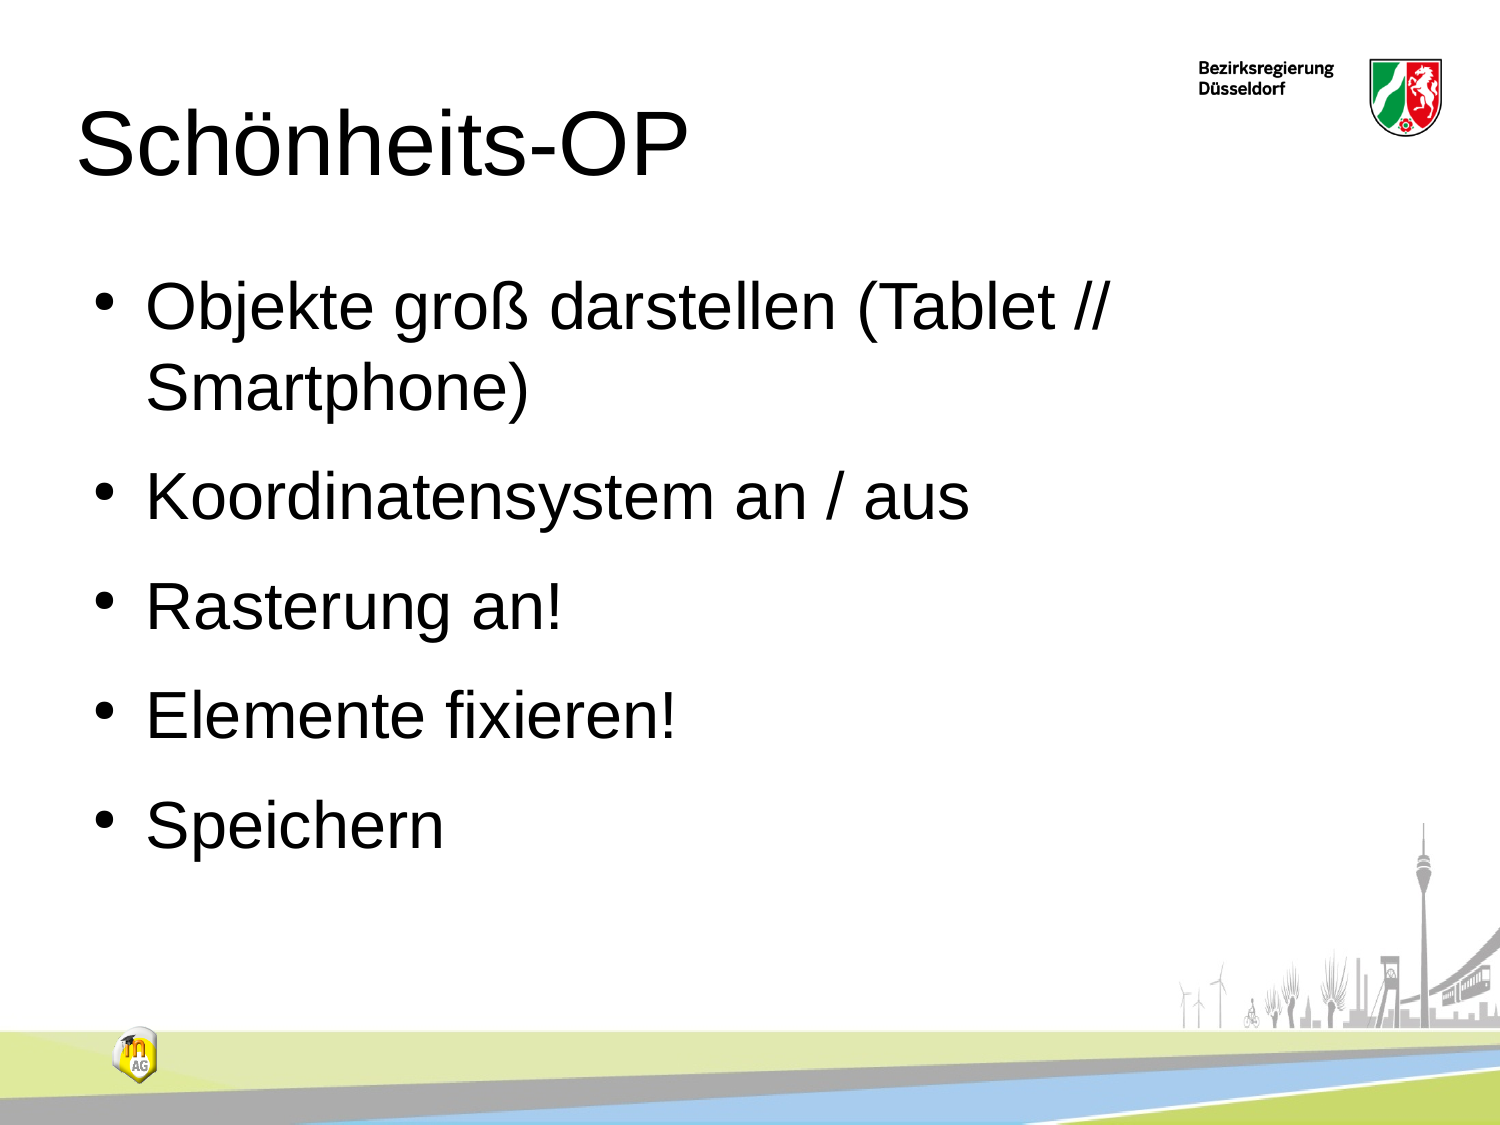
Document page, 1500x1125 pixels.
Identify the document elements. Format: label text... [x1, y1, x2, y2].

picture [0, 823, 1500, 1125]
title Schönheits-OP [75, 44, 1425, 233]
picture [1425, 58, 1442, 137]
list Objekte groß darstellen (Tablet // Smartphone) Koordinatensystem an / aus Rasterung an! Elemente fixieren! Speichern [75, 263, 1425, 916]
